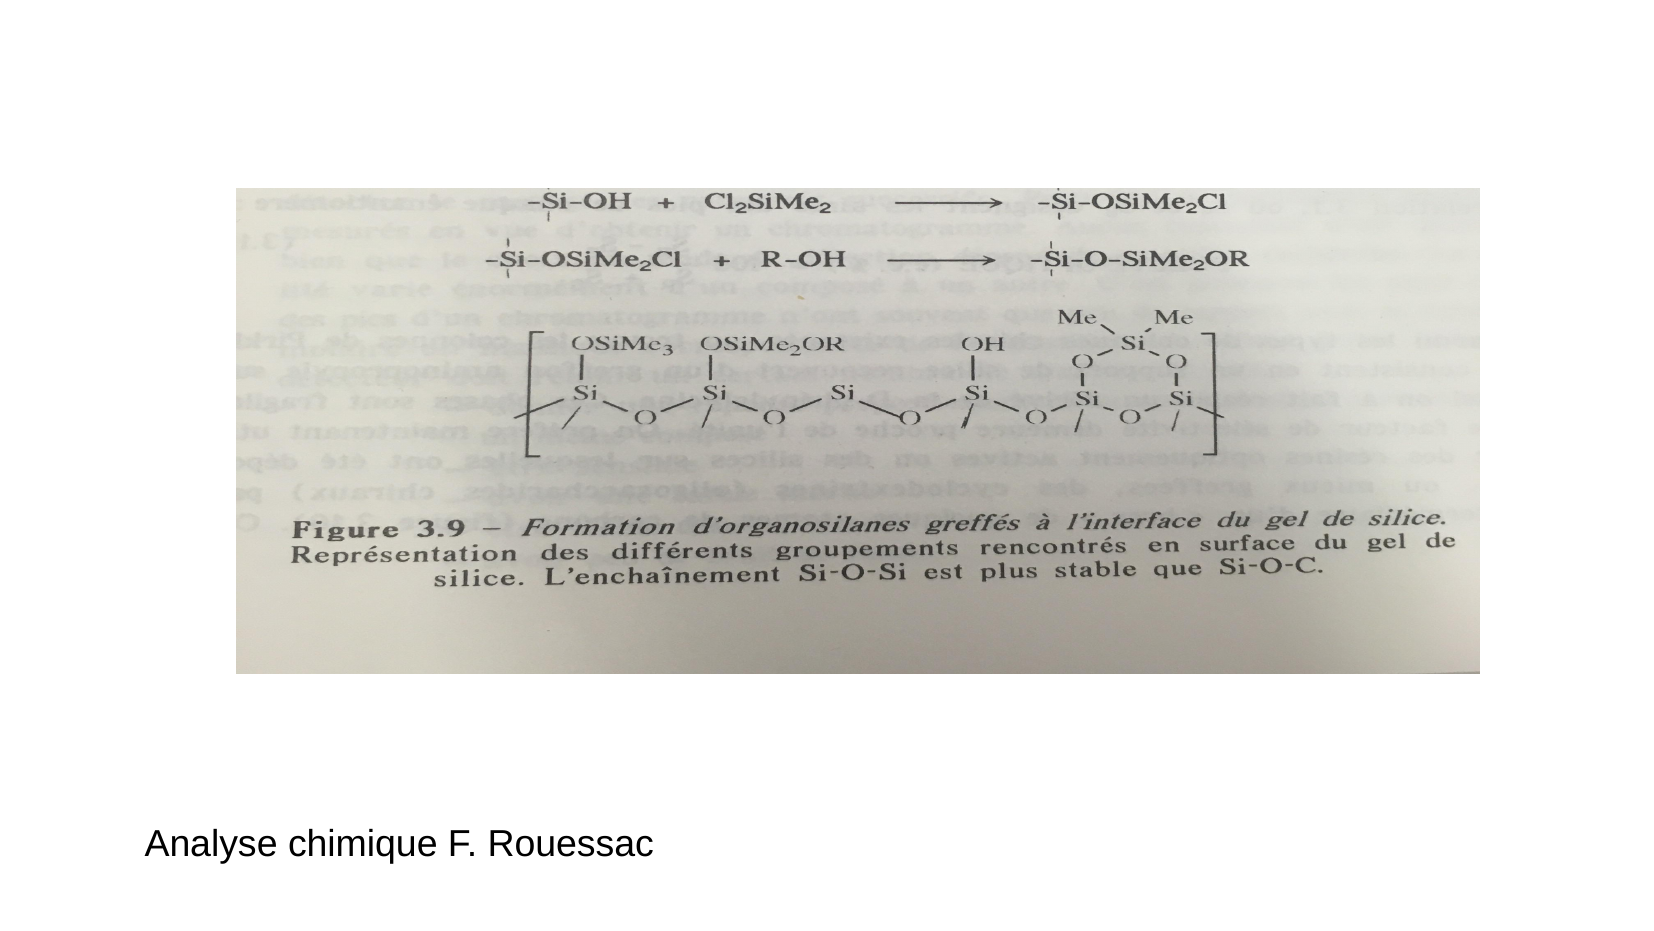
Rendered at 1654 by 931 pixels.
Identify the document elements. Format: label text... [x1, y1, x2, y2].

picture [236, 188, 1480, 674]
text_box Analyse chimique F. Rouessac [129, 815, 863, 914]
